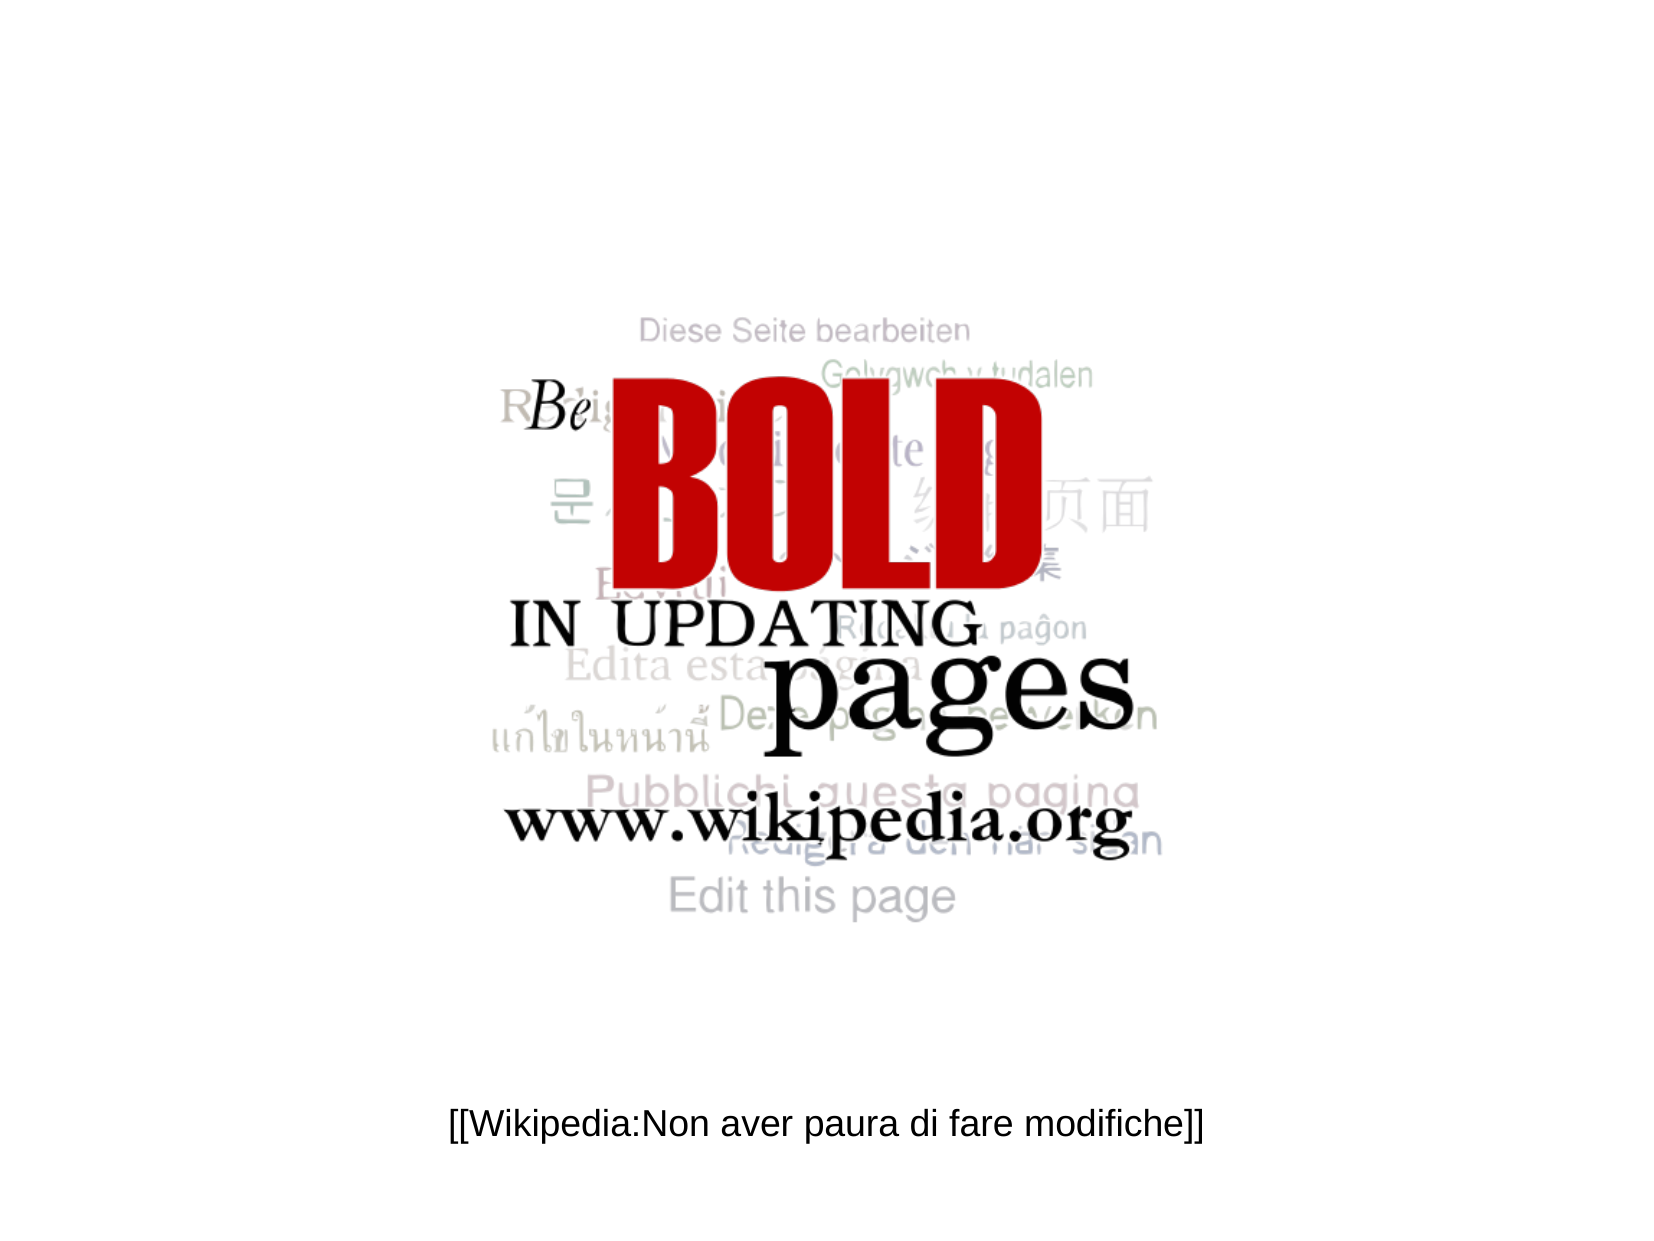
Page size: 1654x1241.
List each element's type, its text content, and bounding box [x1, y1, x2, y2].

picture [467, 260, 1187, 980]
text_box [[Wikipedia:Non aver paura di fare modifiche]] [376, 1095, 1277, 1152]
